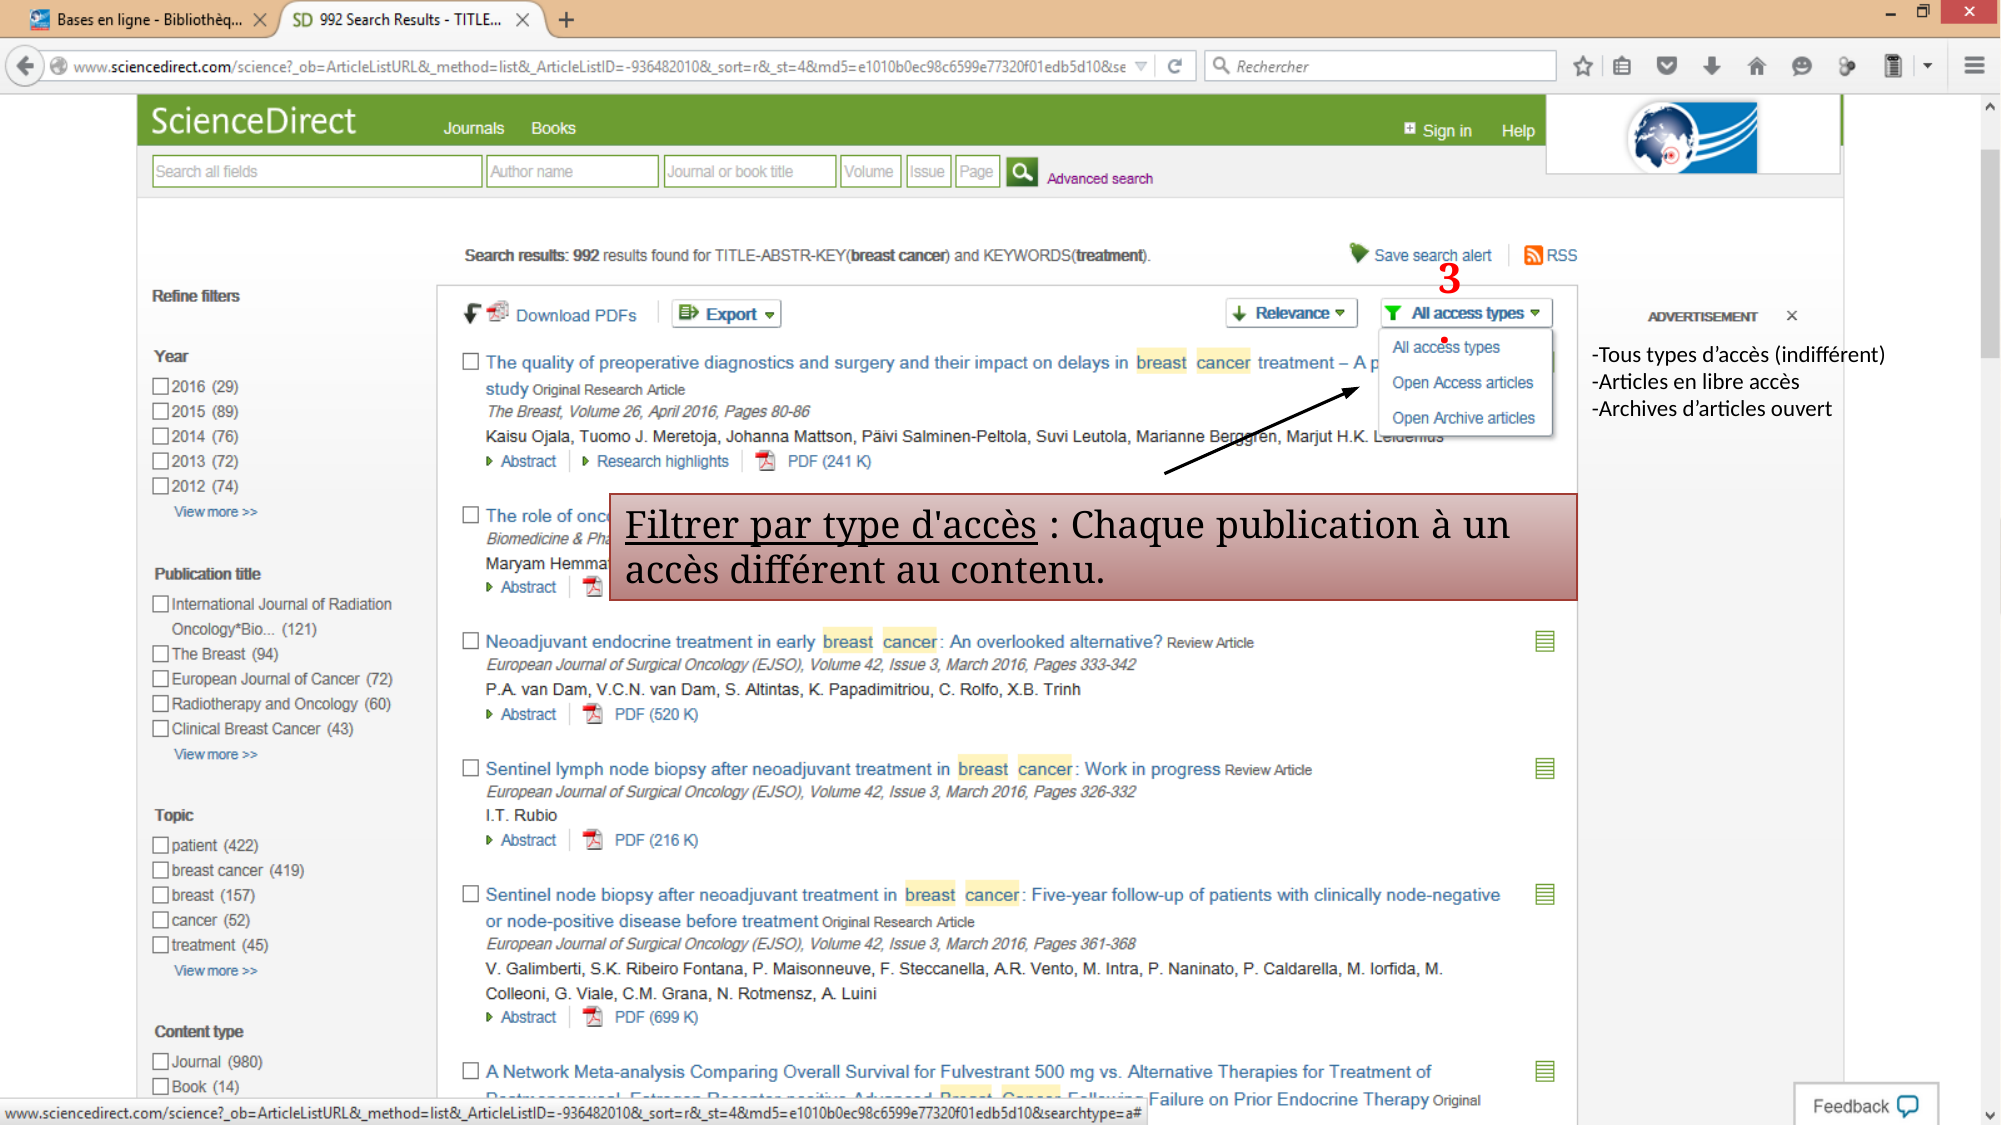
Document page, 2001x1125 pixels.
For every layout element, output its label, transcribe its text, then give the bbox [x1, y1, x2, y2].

text_box Filtrer par type d'accès : Chaque publication à un accès différent au contenu. [609, 493, 1577, 601]
text_box 3. [1423, 244, 1489, 311]
text_box -Tous types d’accès (indifférent) -Articles en libre accès -Archives d’articles ouvert [1576, 331, 1909, 431]
picture [0, 0, 2000, 1125]
